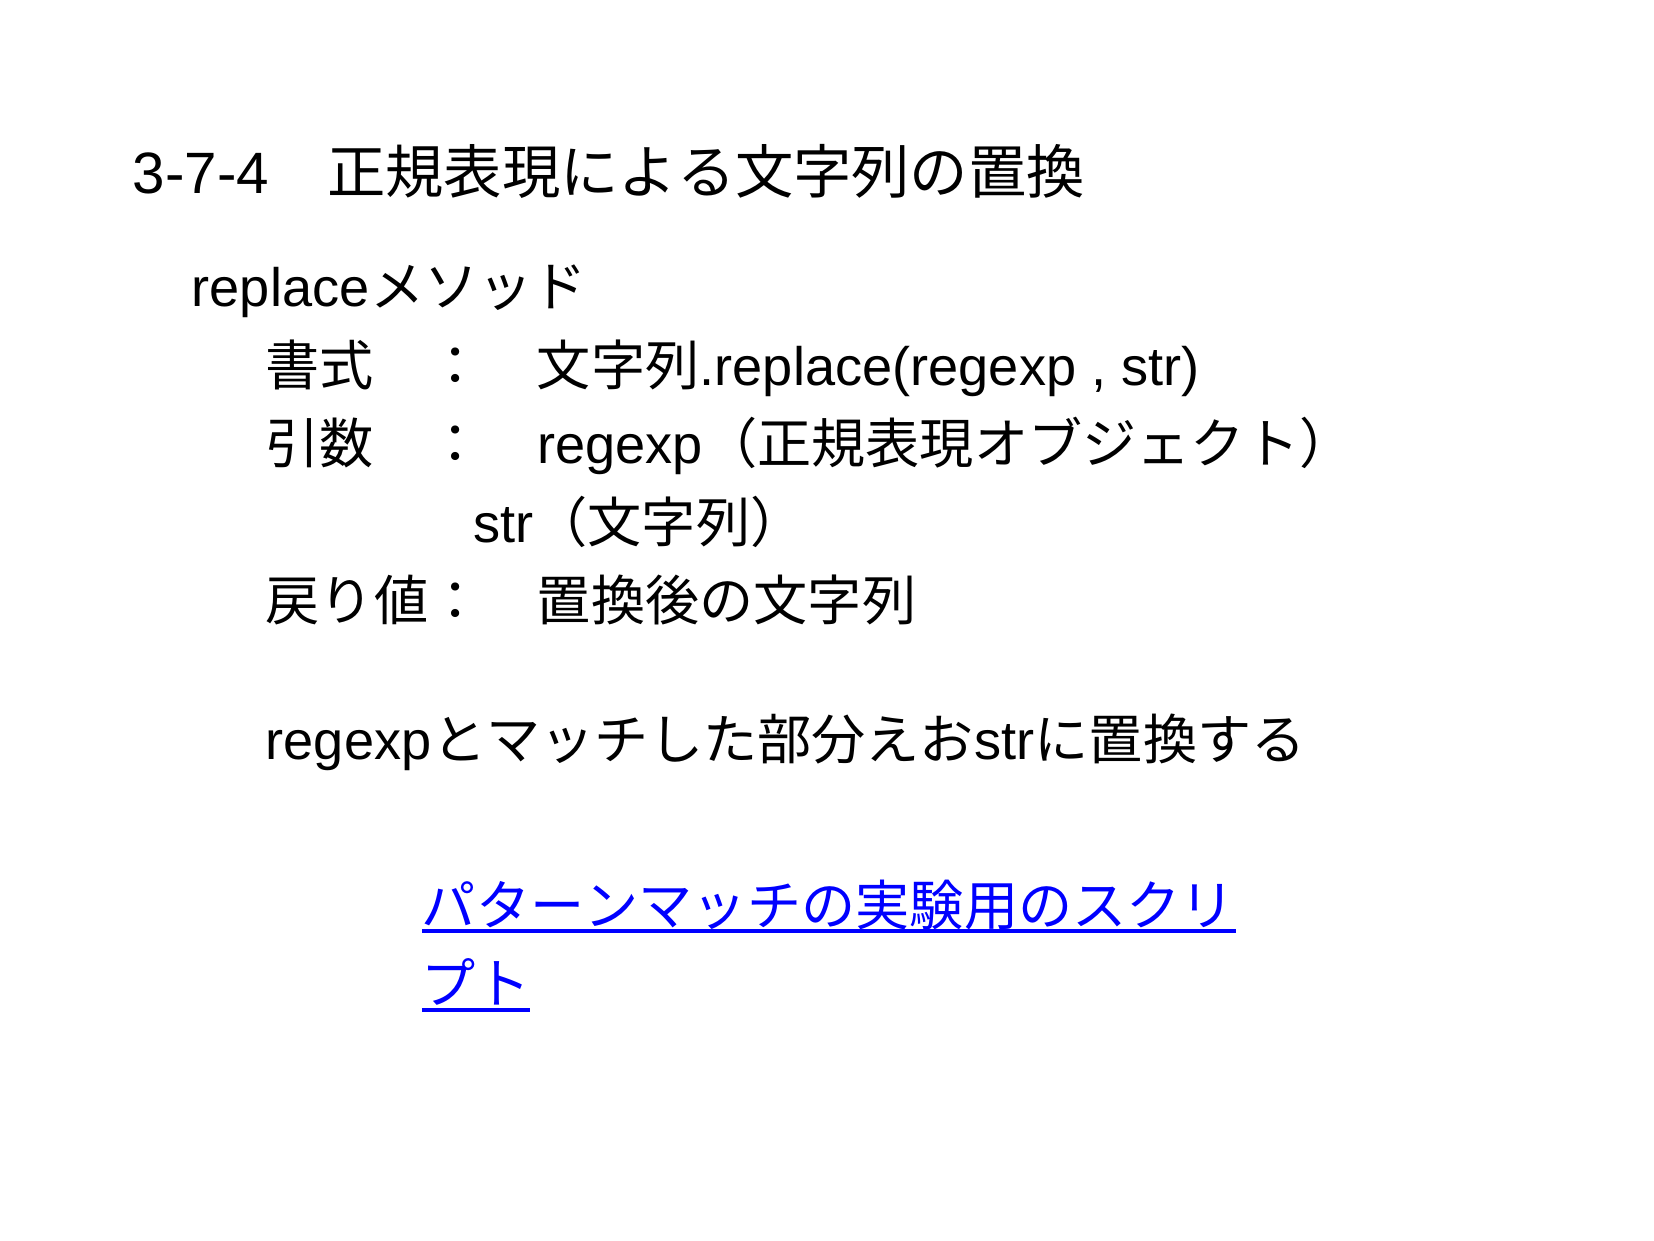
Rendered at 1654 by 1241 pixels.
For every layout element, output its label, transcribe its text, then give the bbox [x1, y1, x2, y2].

text_box パターンマッチの実験用のスクリプト [407, 854, 1258, 925]
text_box replaceメソッド 書式 ： 文字列.replace(regexp , str) 引数 ： regexp（正規表現オブジェクト） str（文字列） 戻り値： 置換後の文字列 regexpとマッチした部分えおstrに置換する [177, 236, 1595, 663]
text_box 3-7-4 正規表現による文字列の置換 [118, 118, 1625, 198]
